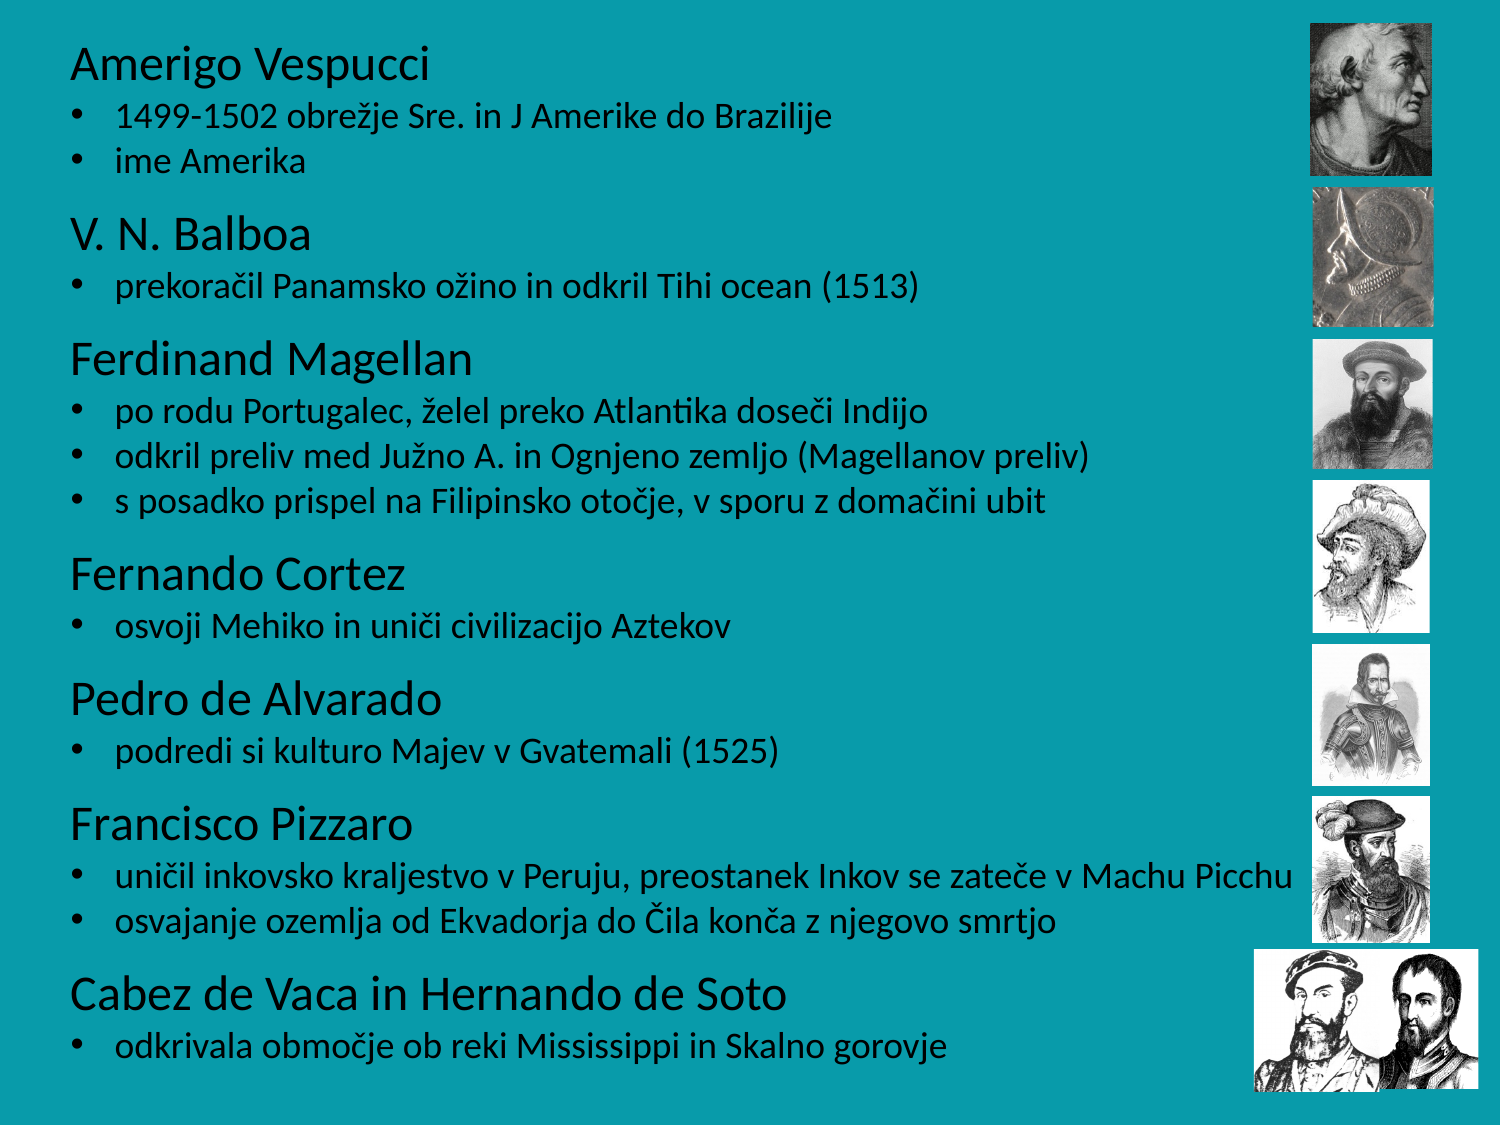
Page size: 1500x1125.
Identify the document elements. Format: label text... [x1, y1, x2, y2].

text_box Amerigo Vespucci 1499-1502 obrežje Sre. in J Amerike do Brazilije ime Amerika V. N. Balboa prekoračil Panamsko ožino in odkril Tihi ocean (1513) Ferdinand Magellan po rodu Portugalec, želel preko Atlantika doseči Indijo odkril preliv med Južno A. in Ognjeno zemljo (Magellanov preliv) s posadko prispel na Filipinsko otočje, v sporu z domačini ubit Fernando Cortez osvoji Mehiko in uniči civilizacijo Aztekov Pedro de Alvarado podredi si kulturo Majev v Gvatemali (1525) Francisco Pizzaro uničil inkovsko kraljestvo v Peruju, preostanek Inkov se zateče v Machu Picchu osvajanje ozemlja od Ekvadorja do Čila konča z njegovo smrtjo Cabez de Vaca in Hernando de Soto odkrivala območje ob reki Mississippi in Skalno gorovje [55, 23, 1310, 1125]
picture [1312, 644, 1430, 786]
picture [1253, 949, 1479, 1092]
picture [1312, 339, 1433, 469]
picture [1310, 23, 1432, 176]
slide_number <number> [1310, 1024, 1425, 1103]
picture [1312, 796, 1430, 943]
picture [1312, 187, 1434, 327]
picture [1312, 480, 1430, 633]
